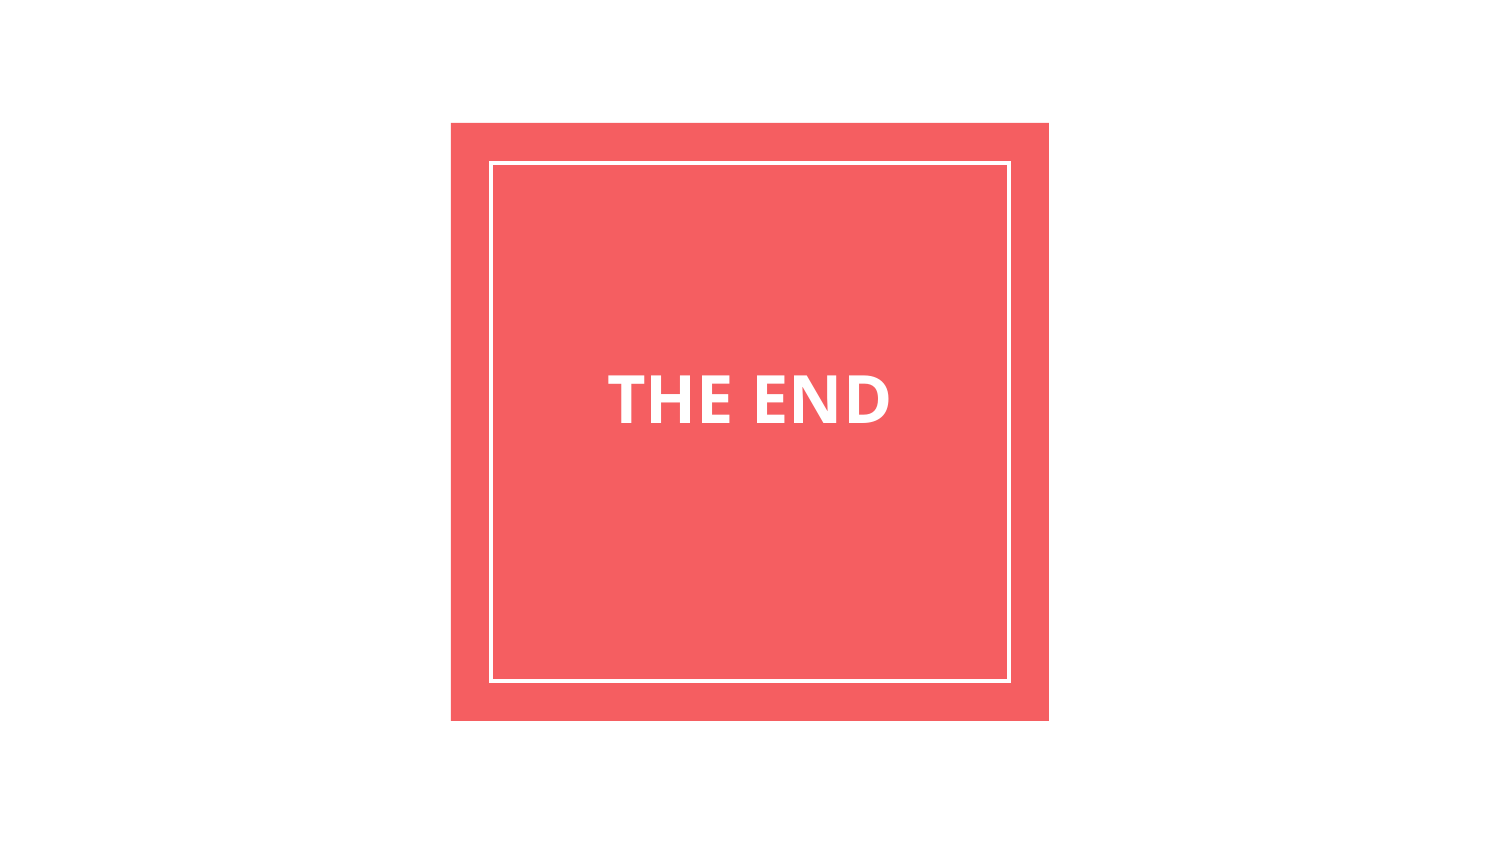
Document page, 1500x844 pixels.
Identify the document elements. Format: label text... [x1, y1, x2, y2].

title THE END [507, 266, 993, 527]
